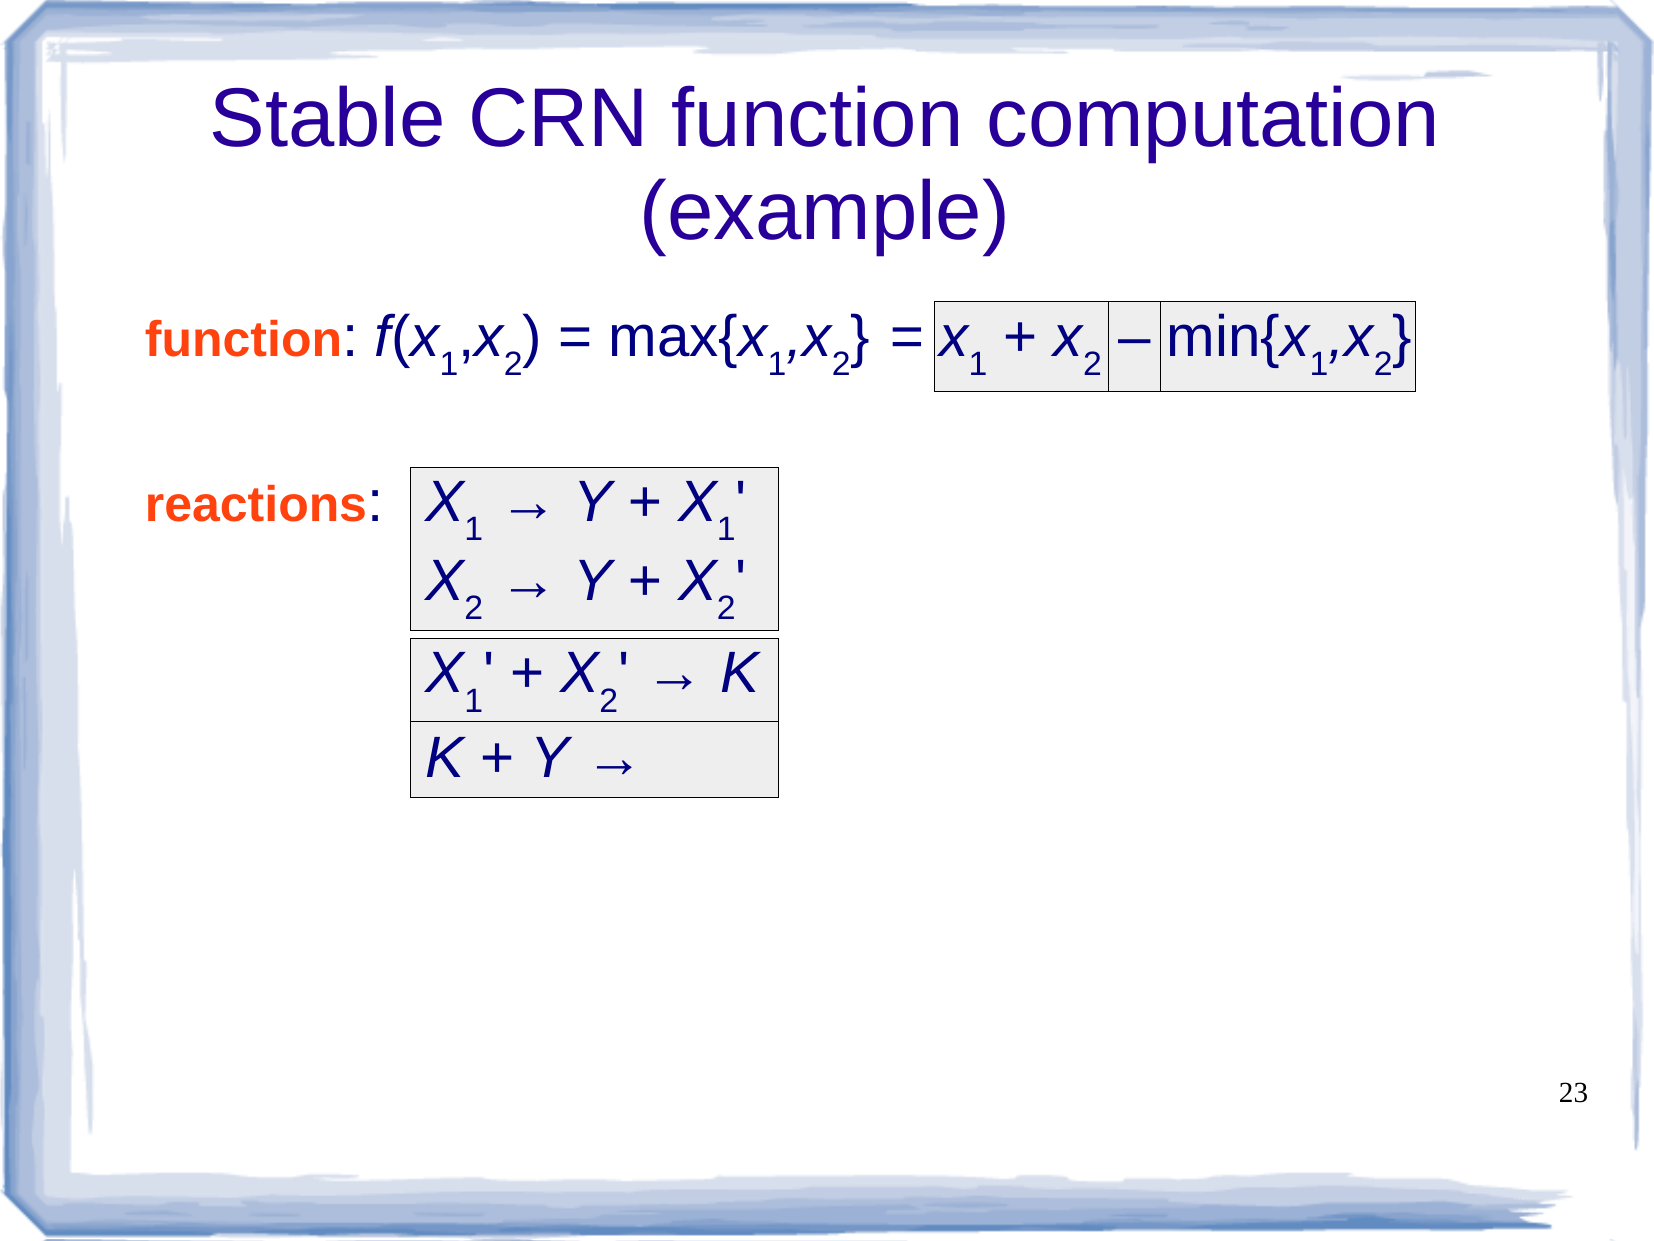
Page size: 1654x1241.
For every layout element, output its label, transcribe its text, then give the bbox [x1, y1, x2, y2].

text_box = x1 + x2 – min{x1,x2} [874, 295, 1450, 392]
text_box K + Y → [410, 717, 660, 798]
title Stable CRN function computation (example) [75, 71, 1576, 258]
text_box function: f(x1,x2) = max{x1,x2} [130, 295, 874, 392]
text_box X1' + X2' → K [410, 632, 774, 727]
text_box X1 → Y + X1' X2 → Y + X2' [410, 461, 1097, 766]
picture [0, 0, 1654, 1241]
text_box reactions: [130, 461, 410, 557]
text_box [660, 766, 779, 798]
